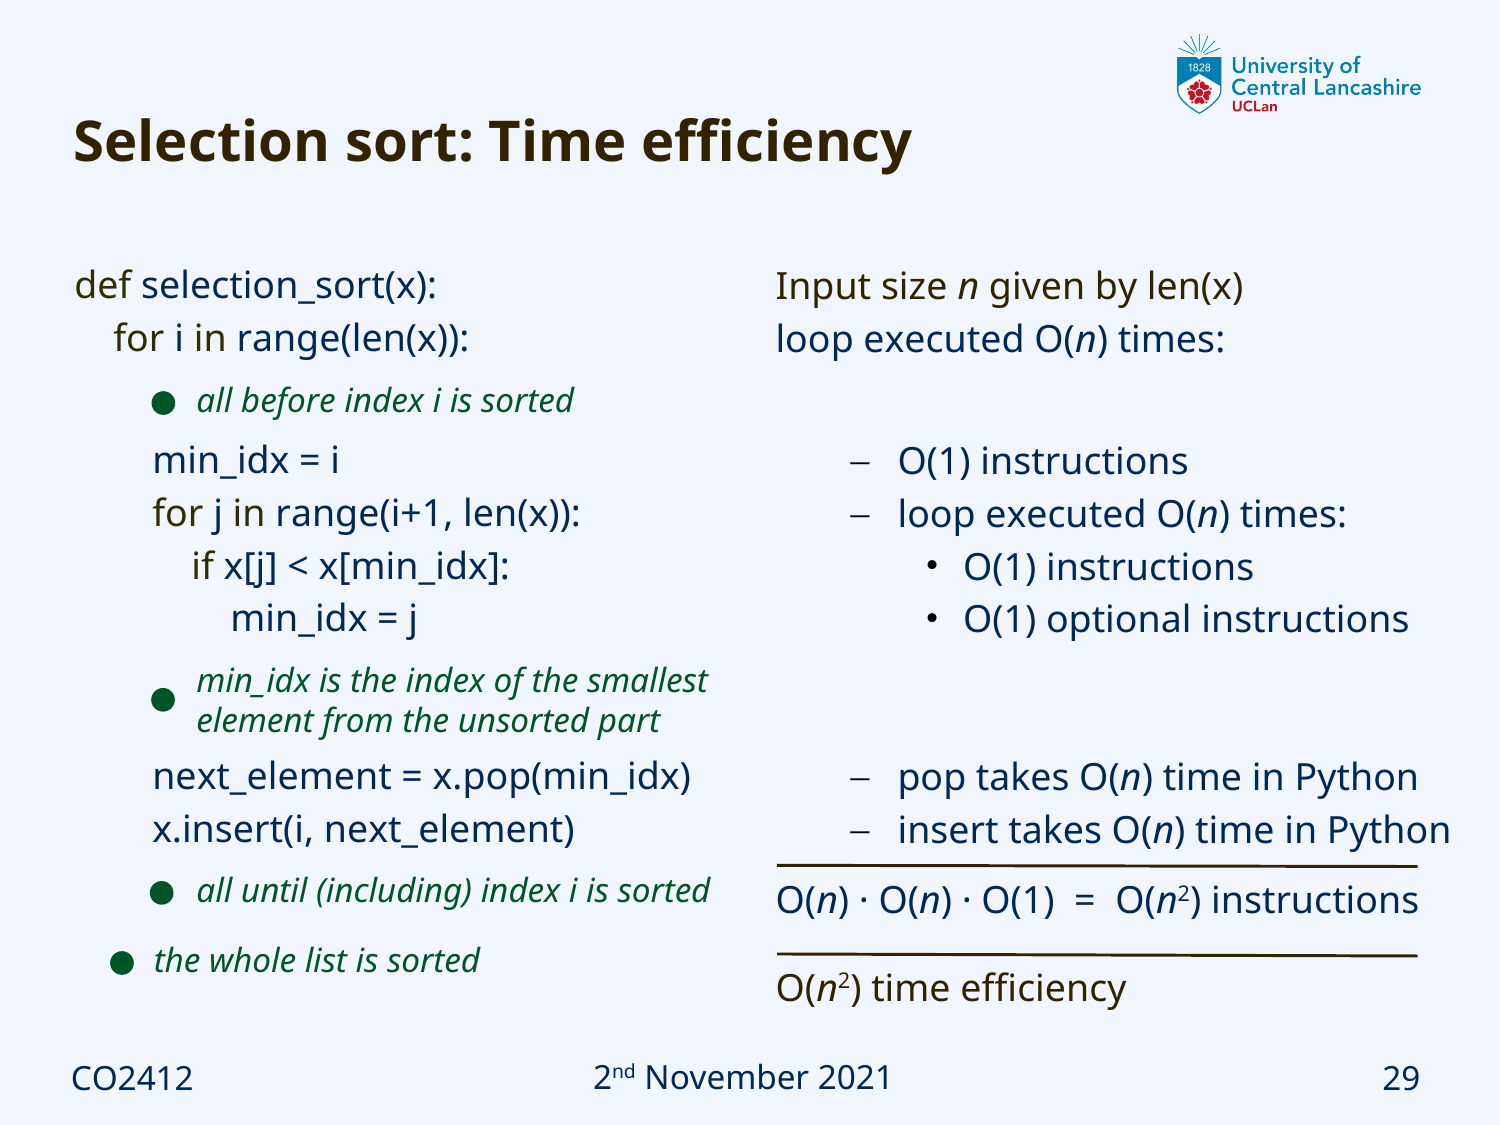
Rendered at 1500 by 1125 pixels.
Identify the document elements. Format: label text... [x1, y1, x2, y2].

text_box [149, 881, 174, 905]
picture [1177, 34, 1421, 93]
text_box min_idx is the index of the smallest element from the unsorted part [181, 651, 752, 747]
text_box [151, 391, 176, 415]
text_box [151, 687, 175, 712]
text_box all until (including) index i is sorted [181, 862, 755, 918]
text_box all before index i is sorted [181, 372, 637, 433]
text_box def selection_sort(x): for i in range(len(x)): min_idx = i for j in range(i+1, len(x)): if x[j] < x[min_idx]: min_idx = j next_element = x.pop(min_idx) x.insert(i, next_element) [59, 246, 725, 858]
text_box [110, 951, 134, 975]
text_box the whole list is sorted [139, 931, 712, 987]
text_box Input size n given by len(x) loop executed O(n) times: O(1) instructions loop executed O(n) times: O(1) instructions O(1) optional instructions pop takes O(n) time in Python insert takes O(n) time in Python O(n) · O(n) · O(1) = O(n2) instructions O(n2) time efficiency [760, 247, 1493, 1017]
title Selection sort: Time efficiency [58, 93, 1475, 186]
